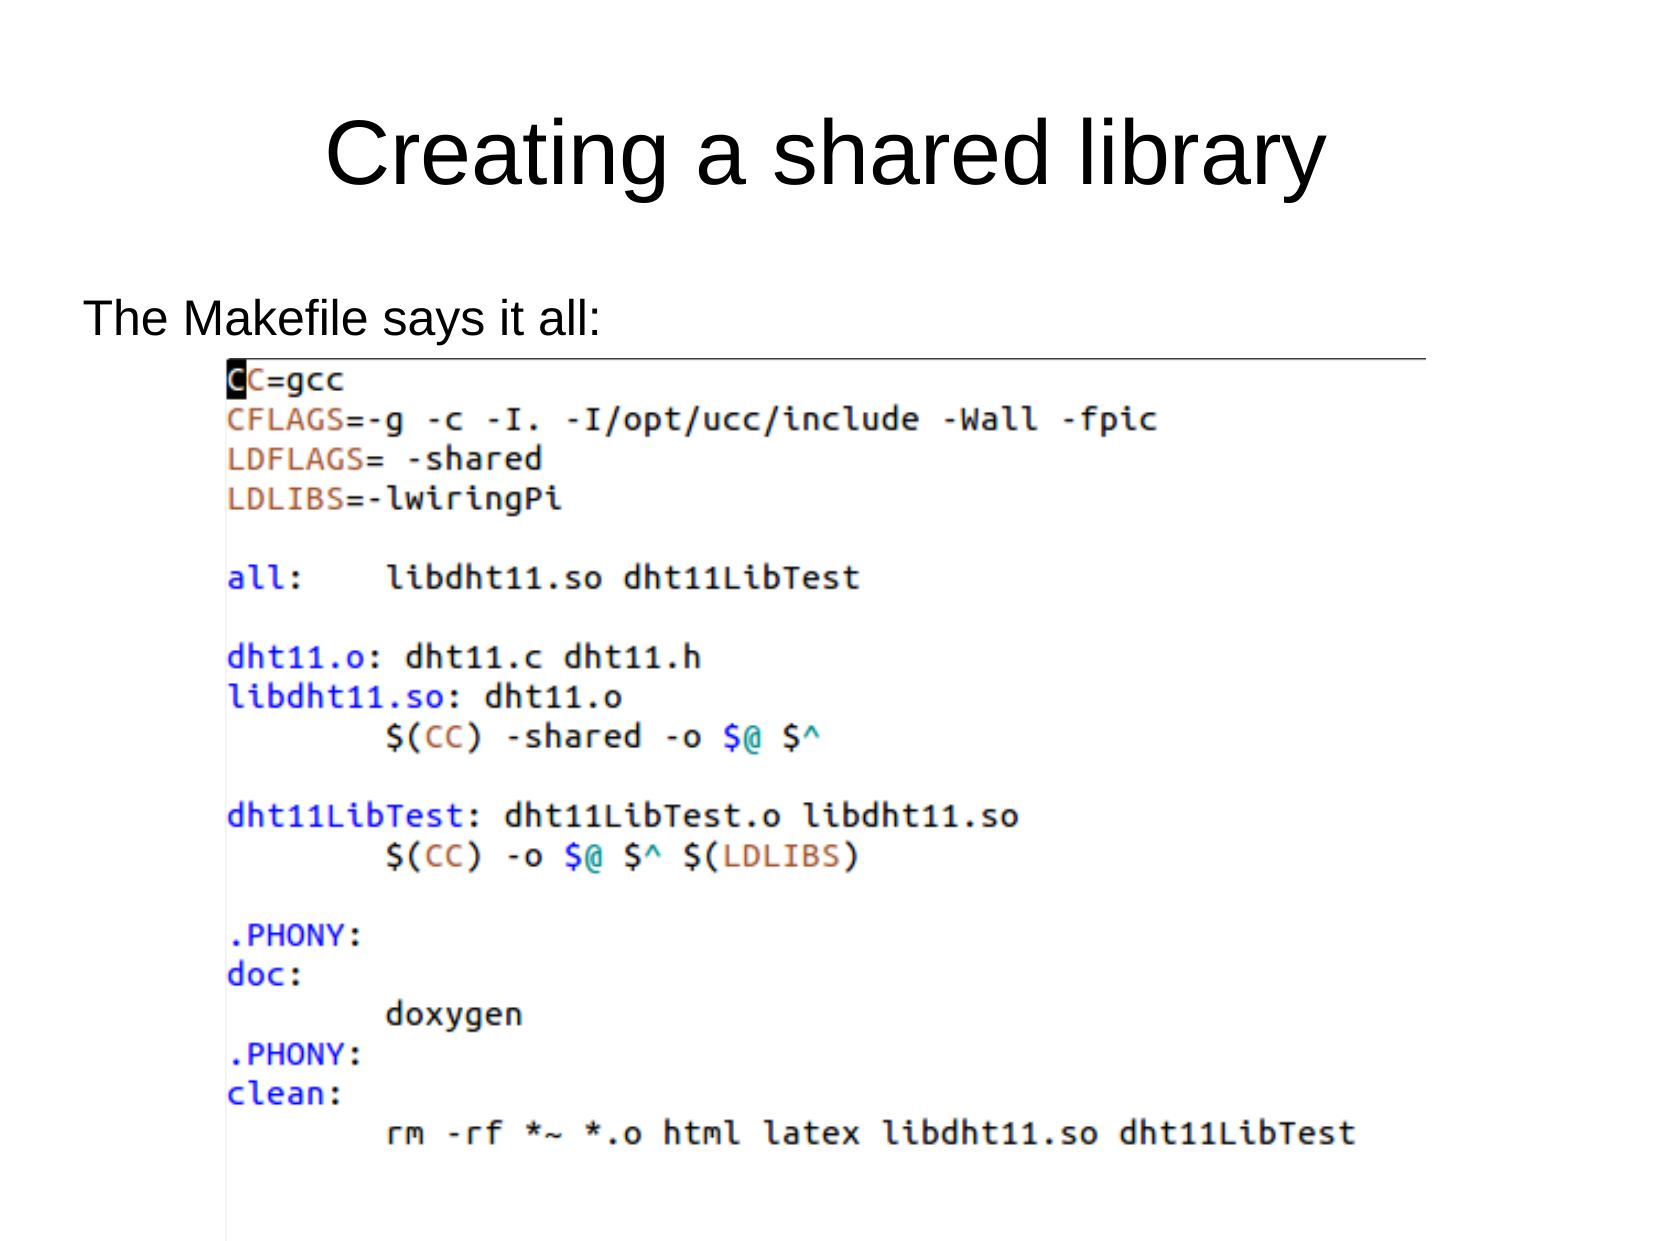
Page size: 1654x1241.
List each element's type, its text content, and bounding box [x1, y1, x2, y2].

list The Makefile says it all: [82, 290, 1571, 1010]
title Creating a shared library [82, 49, 1571, 257]
picture [225, 358, 1426, 1241]
